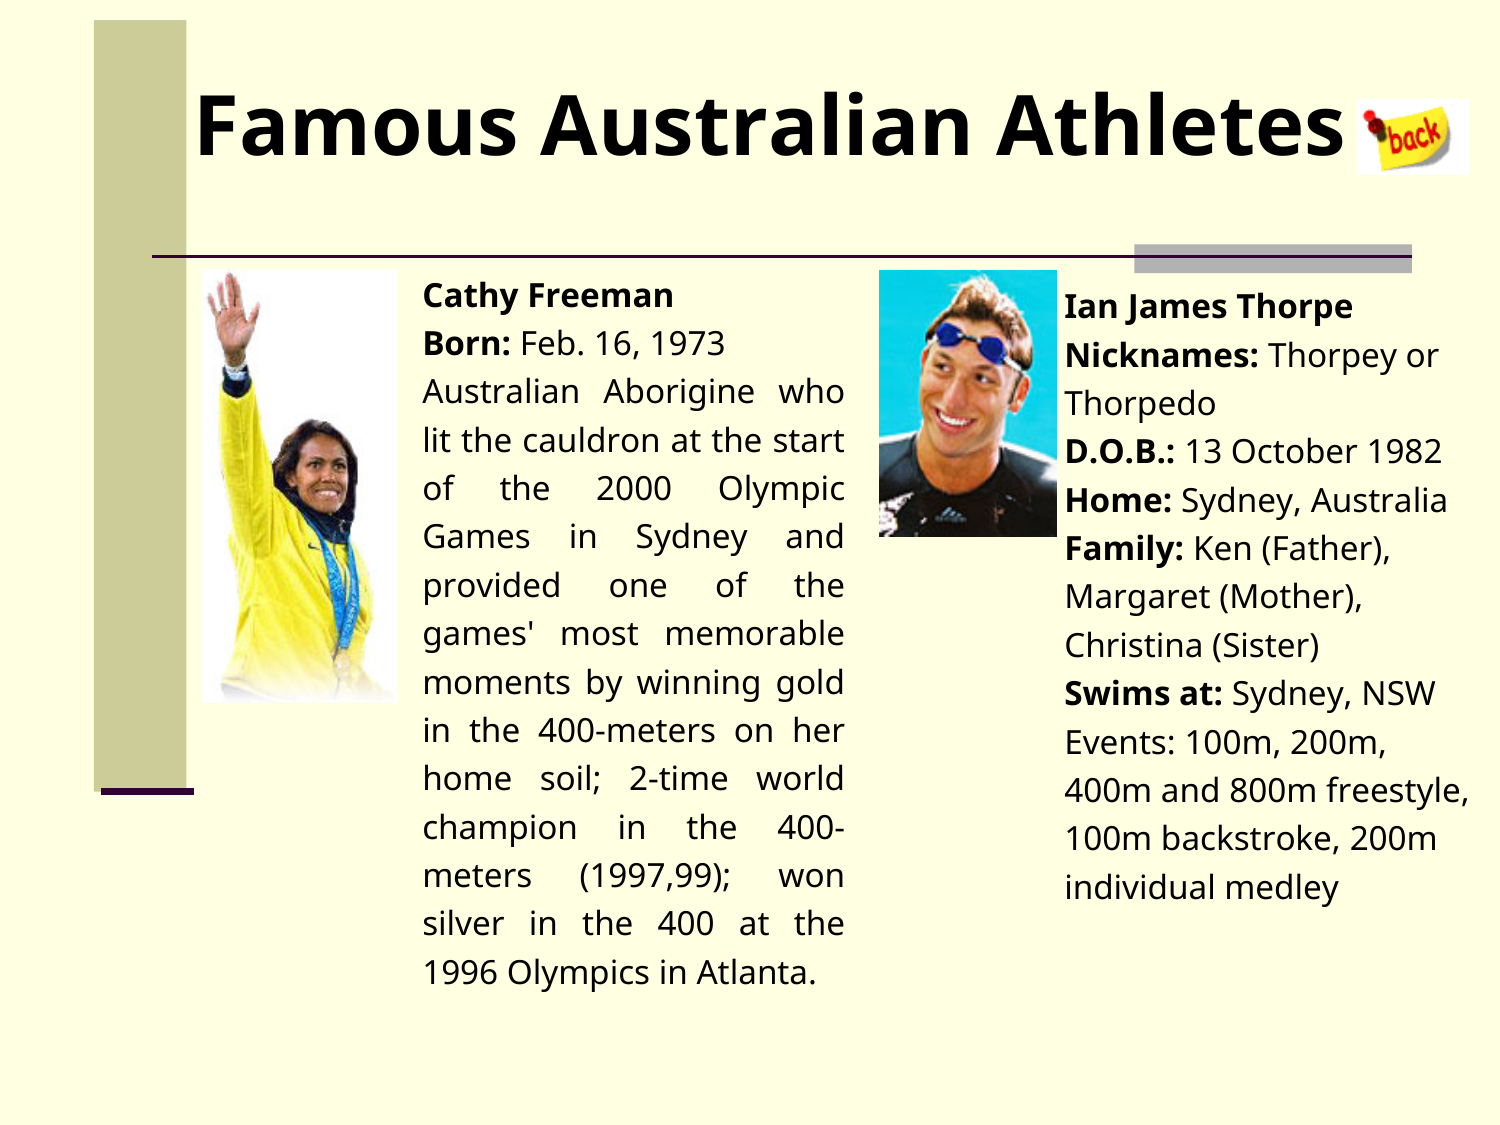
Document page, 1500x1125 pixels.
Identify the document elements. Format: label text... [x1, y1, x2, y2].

text_box Famous Australian Athletes [193, 58, 1373, 175]
text_box Ian James Thorpe Nicknames: Thorpey or Thorpedo D.O.B.: 13 October 1982 Home: Sydney, Australia Family: Ken (Father), Margaret (Mother), Christina (Sister) Swims at: Sydney, NSW Events: 100m, 200m, 400m and 800m freestyle, 100m backstroke, 200m individual medley [1064, 280, 1475, 988]
text_box Cathy Freeman Born: Feb. 16, 1973 Australian Aborigine who lit the cauldron at the start of the 2000 Olympic Games in Sydney and provided one of the games' most memorable moments by winning gold in the 400-meters on her home soil; 2-time world champion in the 400-meters (1997,99); won silver in the 400 at the 1996 Olympics in Atlanta. [422, 268, 846, 1105]
picture [879, 270, 1057, 538]
picture [201, 269, 397, 703]
picture [1357, 99, 1469, 175]
